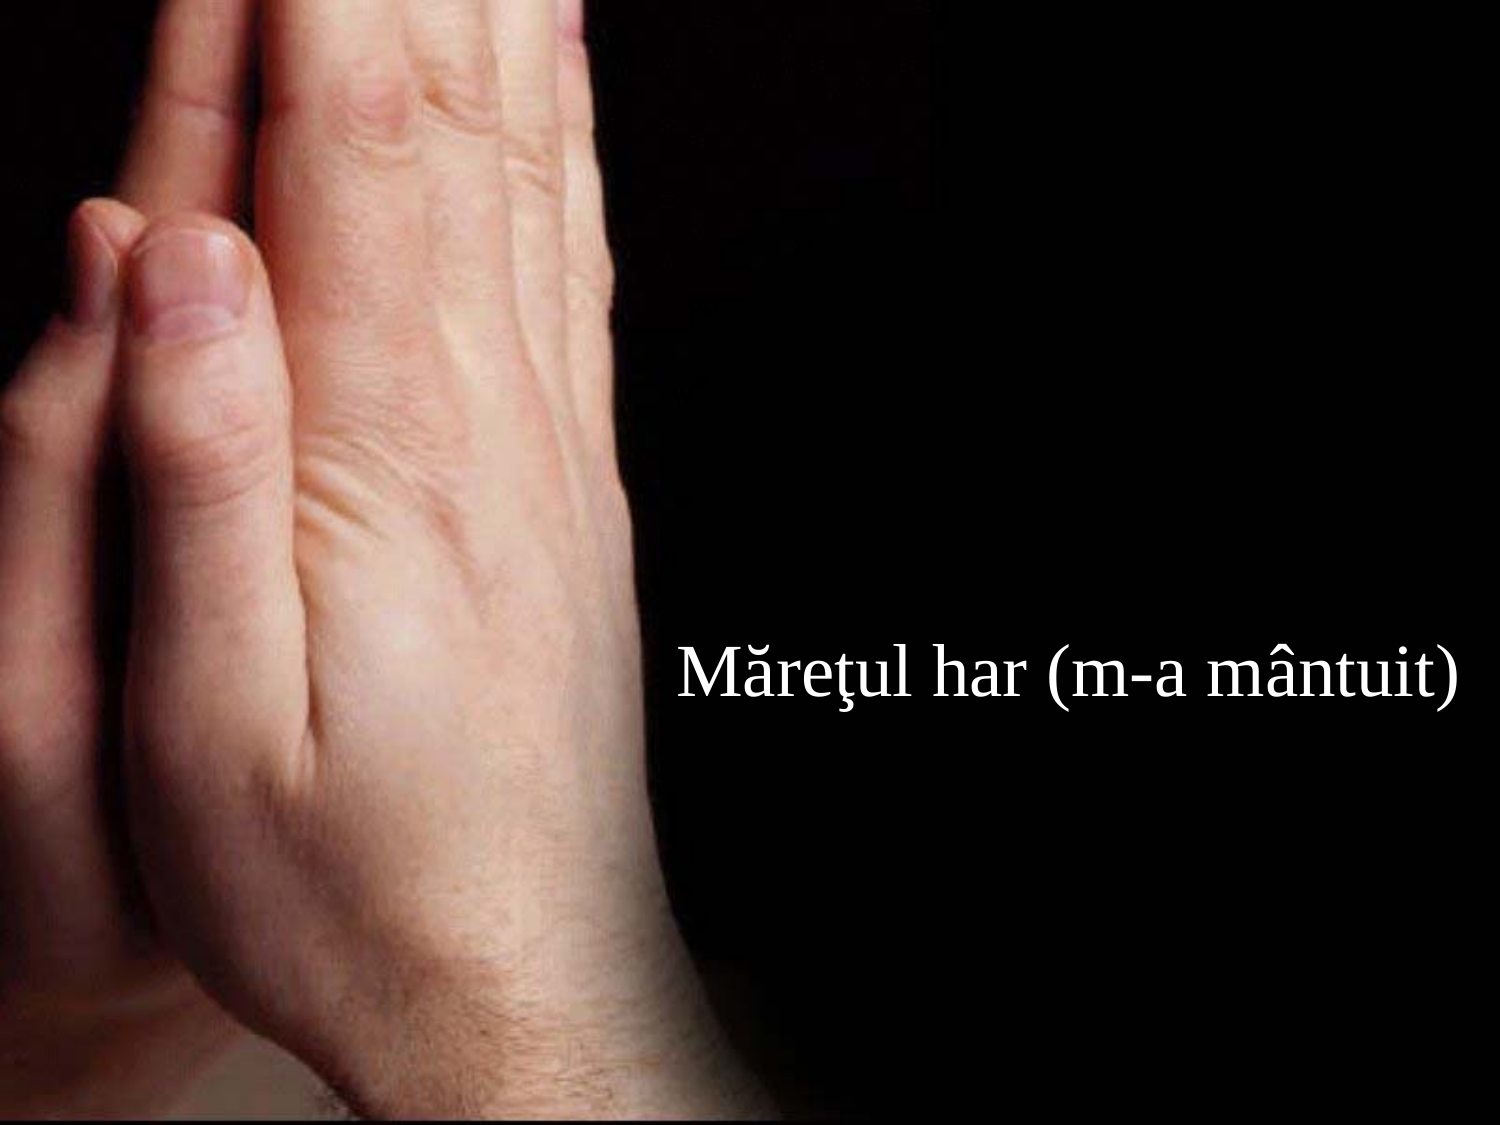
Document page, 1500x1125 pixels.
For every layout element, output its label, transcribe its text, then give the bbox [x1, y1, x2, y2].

title Măreţul har (m-a mântuit) [507, 610, 1476, 799]
picture [0, 0, 1500, 1125]
